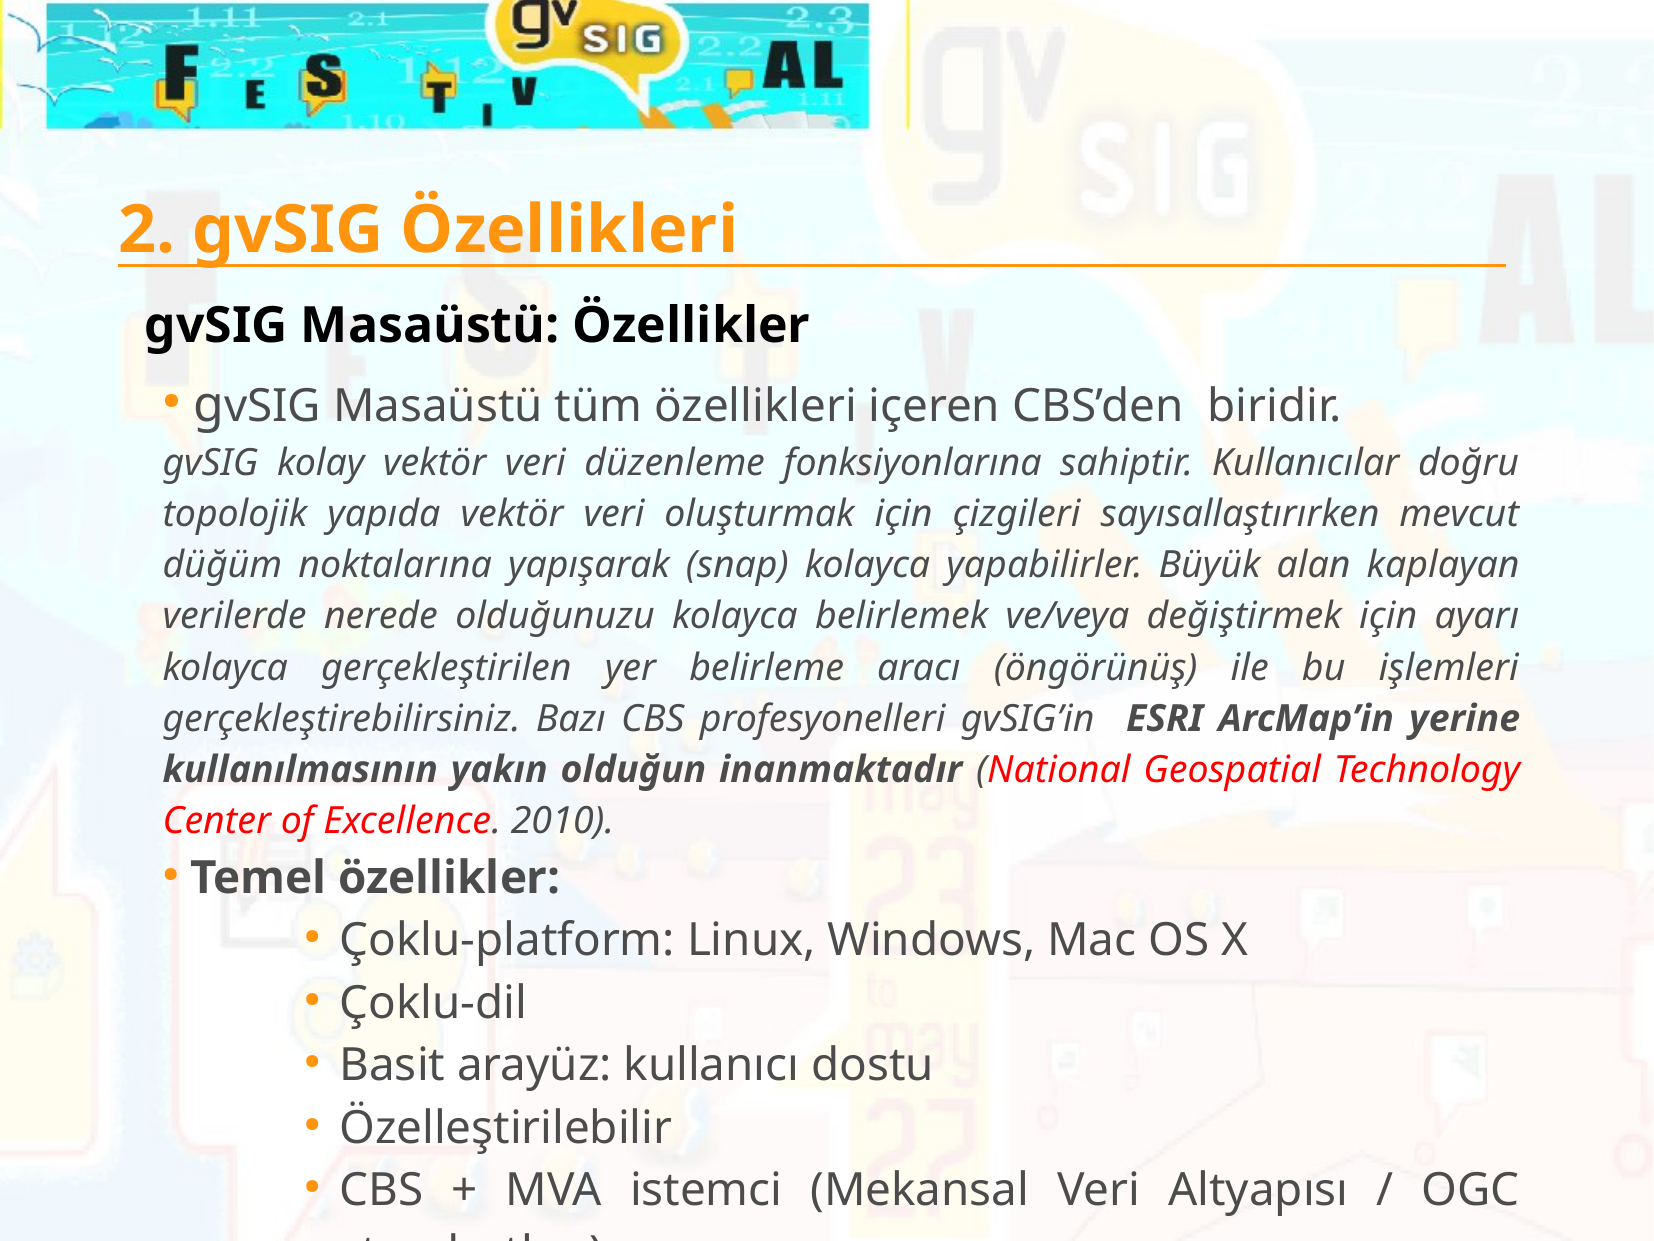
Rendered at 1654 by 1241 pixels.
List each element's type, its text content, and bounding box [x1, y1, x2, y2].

title 2. gvSIG Özellikleri [118, 177, 1607, 276]
picture [0, 0, 1654, 1241]
text_box gvSIG Masaüstü tüm özellikleri içeren CBS’den biridir. gvSIG kolay vektör veri düzenleme fonksiyonlarına sahiptir. Kullanıcılar doğru topolojik yapıda vektör veri oluşturmak için çizgileri sayısallaştırırken mevcut düğüm noktalarına yapışarak (snap) kolayca yapabilirler. Büyük alan kaplayan verilerde nerede olduğunuzu kolayca belirlemek ve/veya değiştirmek için ayarı kolayca gerçekleştirilen yer belirleme aracı (öngörünüş) ile bu işlemleri gerçekleştirebilirsiniz. Bazı CBS profesyonelleri gvSIG’in ESRI ArcMap’in yerine kullanılmasının yakın olduğun inanmaktadır (National Geospatial Technology Center of Excellence. 2010). Temel özellikler: Çoklu-platform: Linux, Windows, Mac OS X Çoklu-dil Basit arayüz: kullanıcı dostu Özelleştirilebilir CBS + MVA istemci (Mekansal Veri Altyapısı / OGC standartları) [147, 360, 1536, 1228]
title gvSIG Masaüstü: Özellikler [144, 260, 1441, 387]
